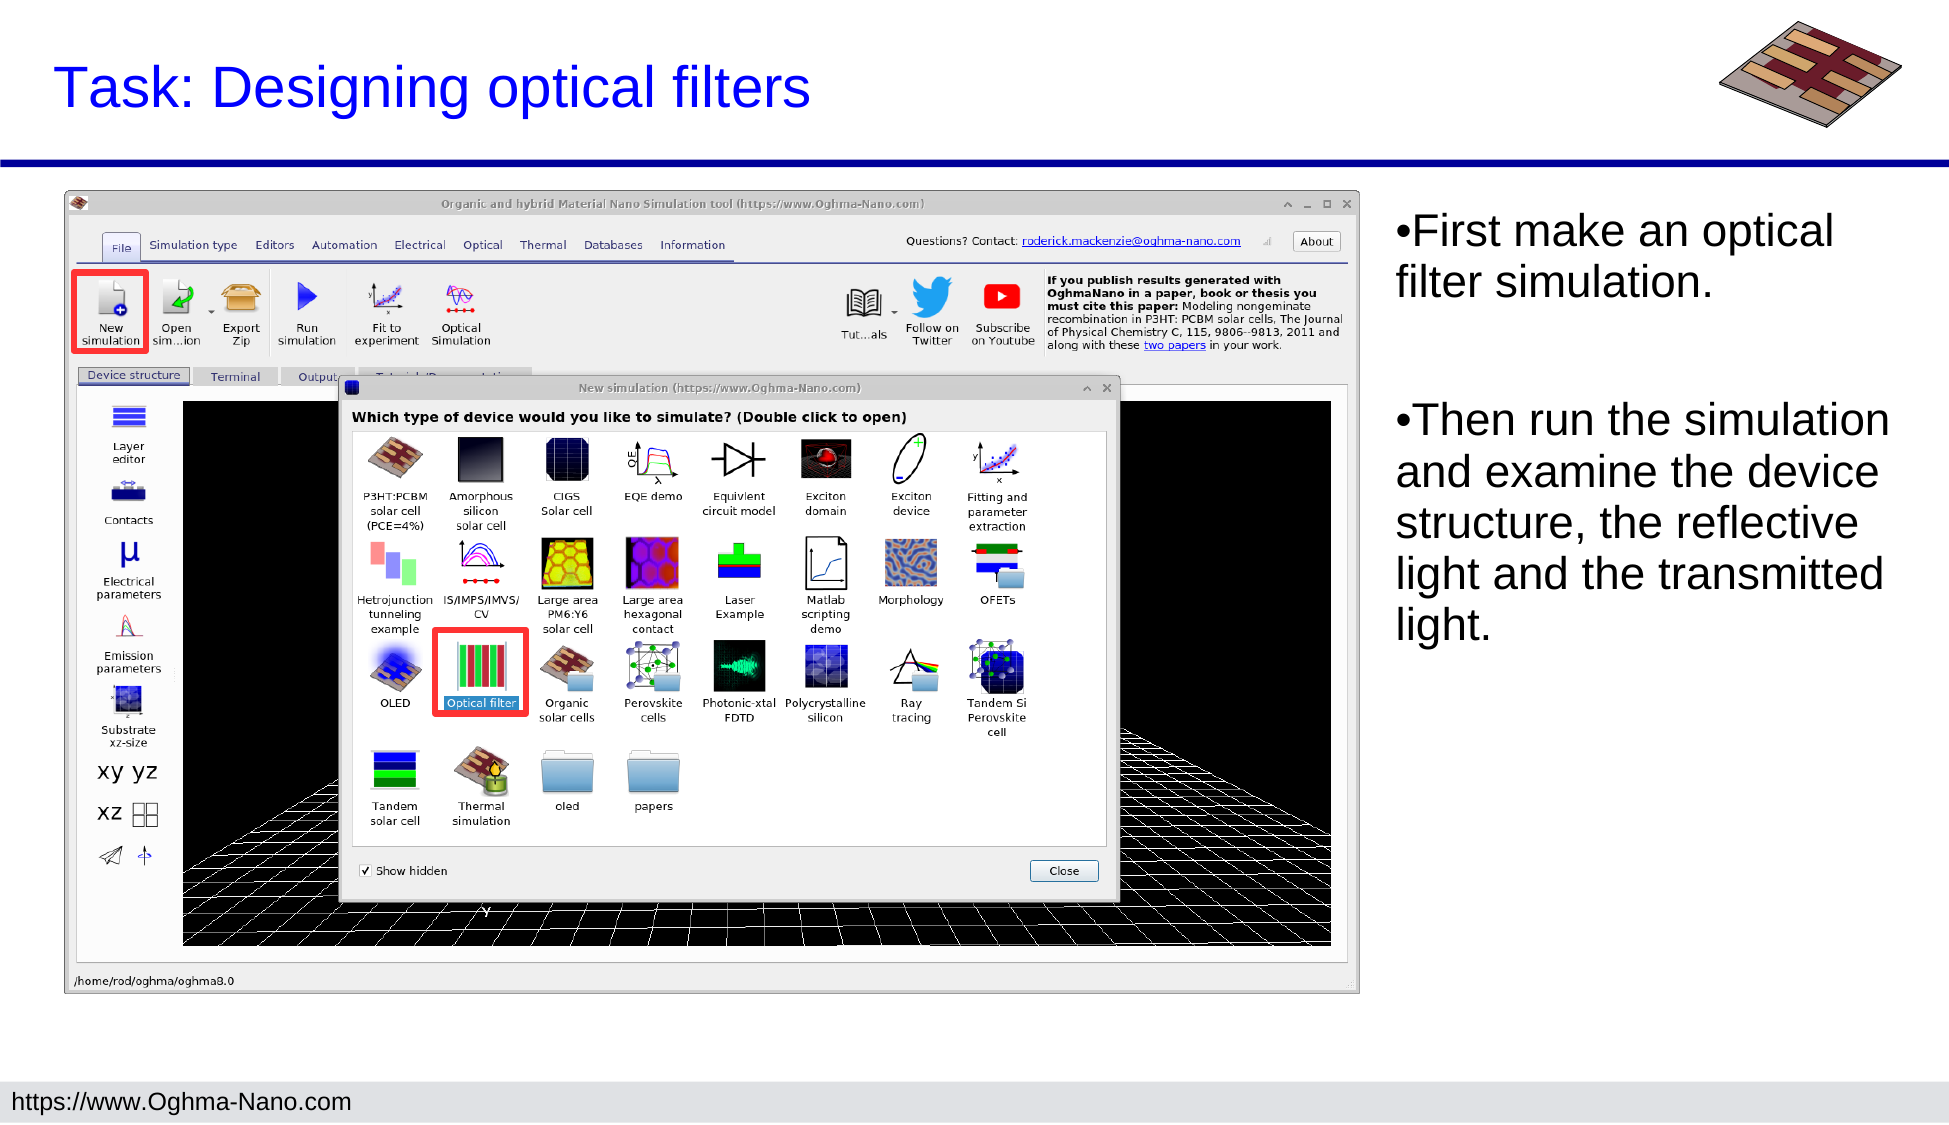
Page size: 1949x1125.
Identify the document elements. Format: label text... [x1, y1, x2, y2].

picture [64, 190, 1360, 994]
title Task: Designing optical filters [38, 34, 1647, 140]
list First make an optical filter simulation. Then run the simulation and examine the device structure, the reflective light and the transmitted light. [1395, 205, 1921, 970]
